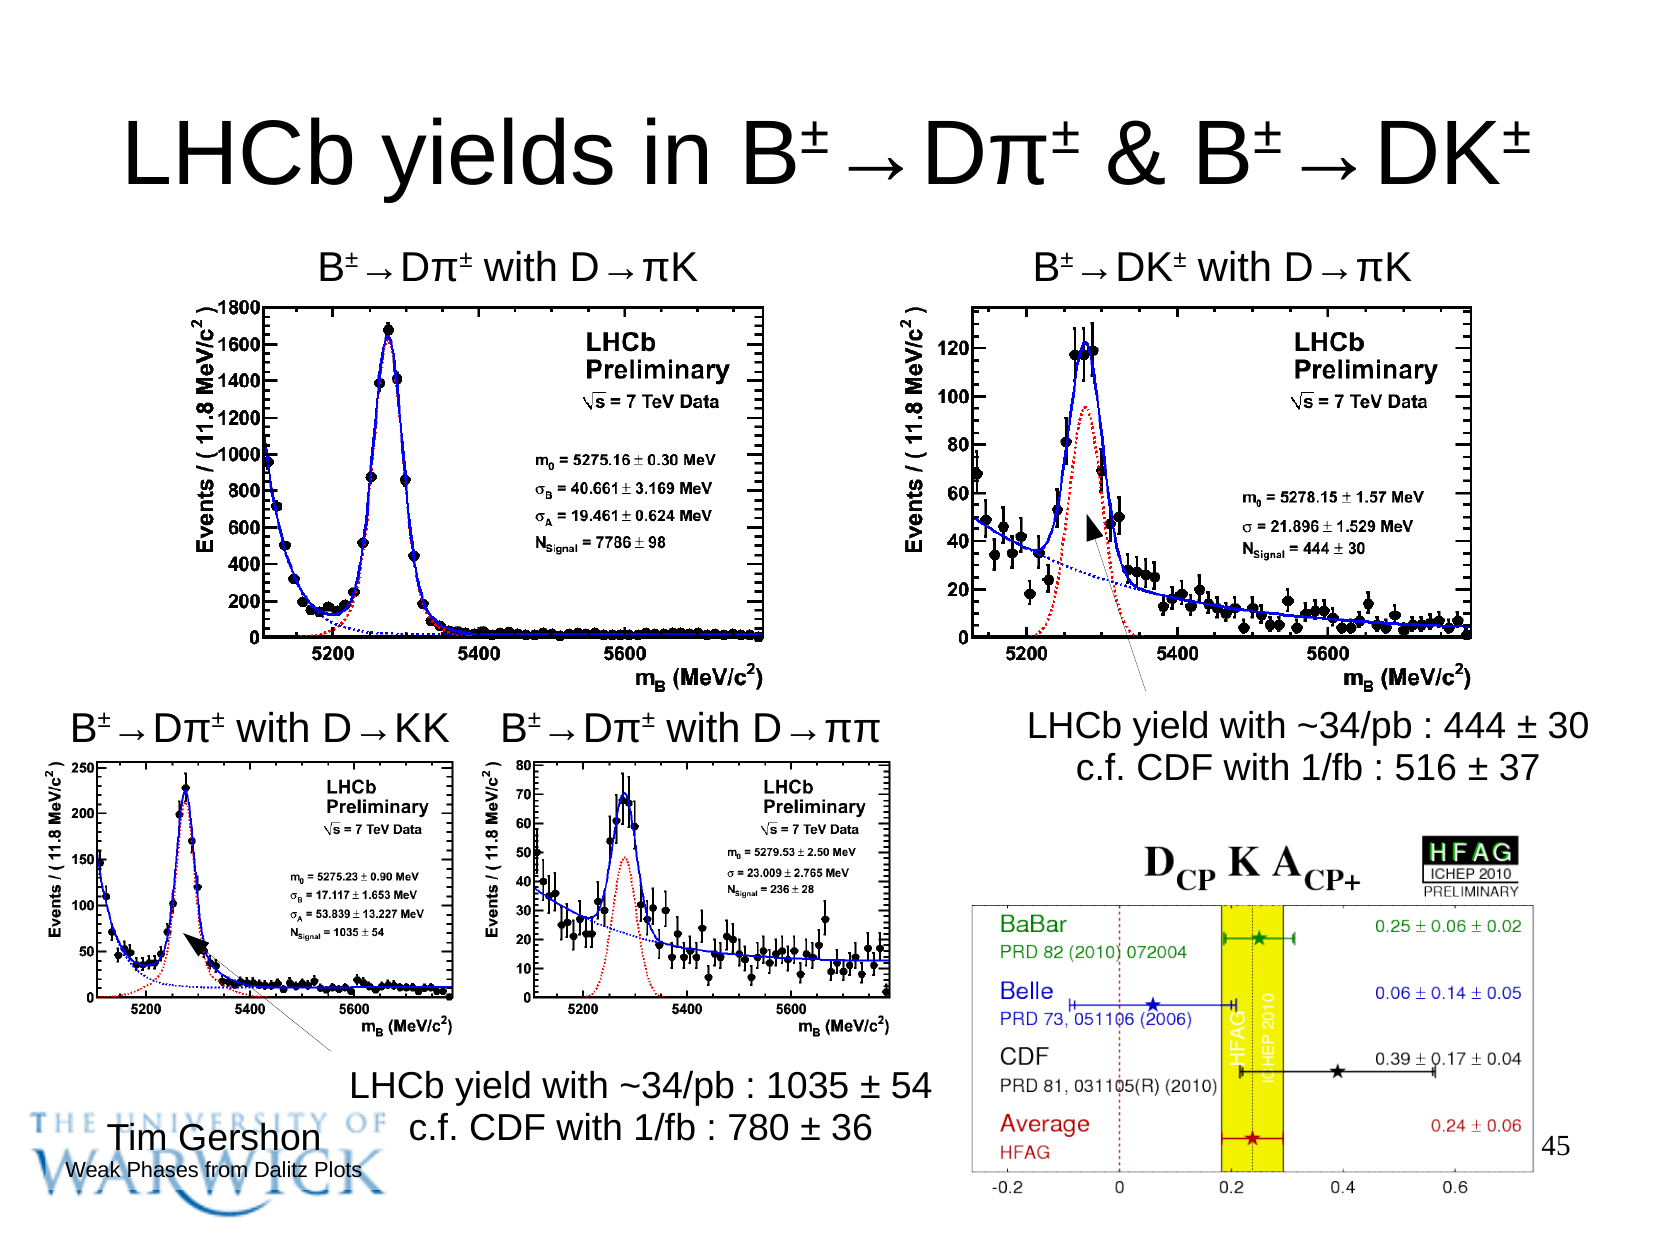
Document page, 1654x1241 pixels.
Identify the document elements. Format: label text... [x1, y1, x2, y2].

text_box Tim Gershon Weak Phases from Dalitz Plots [45, 1108, 383, 1190]
picture [957, 787, 1548, 1231]
text_box LHCb yield with ~34/pb : 444 ± 30 c.f. CDF with 1/fb : 516 ± 37 [968, 696, 1648, 796]
text_box B±→Dπ± with D→ππ [484, 696, 898, 760]
picture [19, 1106, 406, 1232]
text_box B±→Dπ± with D→πK [301, 236, 715, 300]
picture [35, 747, 911, 1045]
picture [886, 286, 1501, 704]
text_box B±→Dπ± with D→KK [53, 696, 467, 760]
text_box LHCb yield with ~34/pb : 1035 ± 54 c.f. CDF with 1/fb : 780 ± 36 [301, 1057, 981, 1156]
picture [177, 286, 793, 704]
title LHCb yields in B±→Dπ± & B±→DK± [82, 49, 1571, 257]
text_box B±→DK± with D→πK [1015, 236, 1430, 300]
